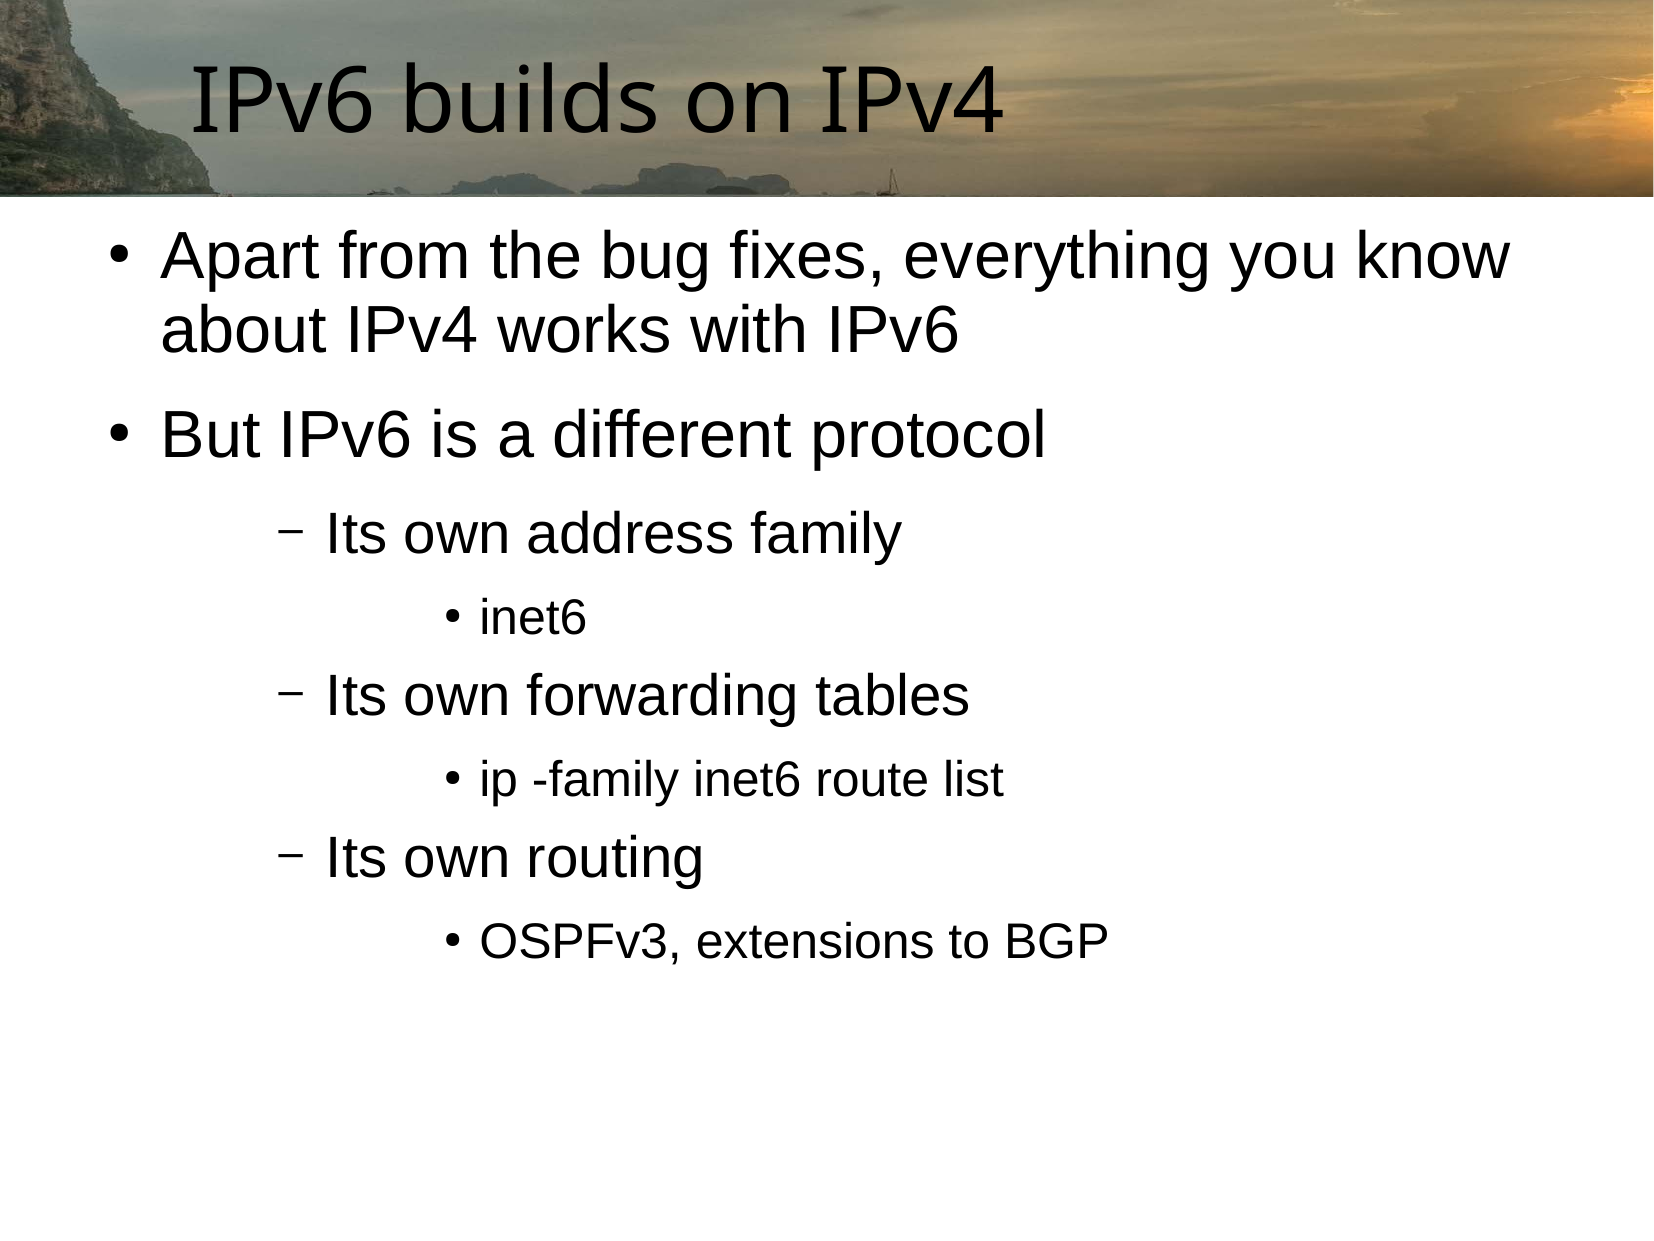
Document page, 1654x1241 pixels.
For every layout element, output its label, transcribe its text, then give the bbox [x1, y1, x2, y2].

picture [0, 0, 1654, 197]
list Apart from the bug fixes, everything you know about IPv4 works with IPv6 But IPv6 is a different protocol Its own address family inet6 Its own forwarding tables ip -family inet6 route list Its own routing OSPFv3, extensions to BGP [89, 217, 1578, 1226]
title IPv6 builds on IPv4 [190, 0, 1571, 194]
